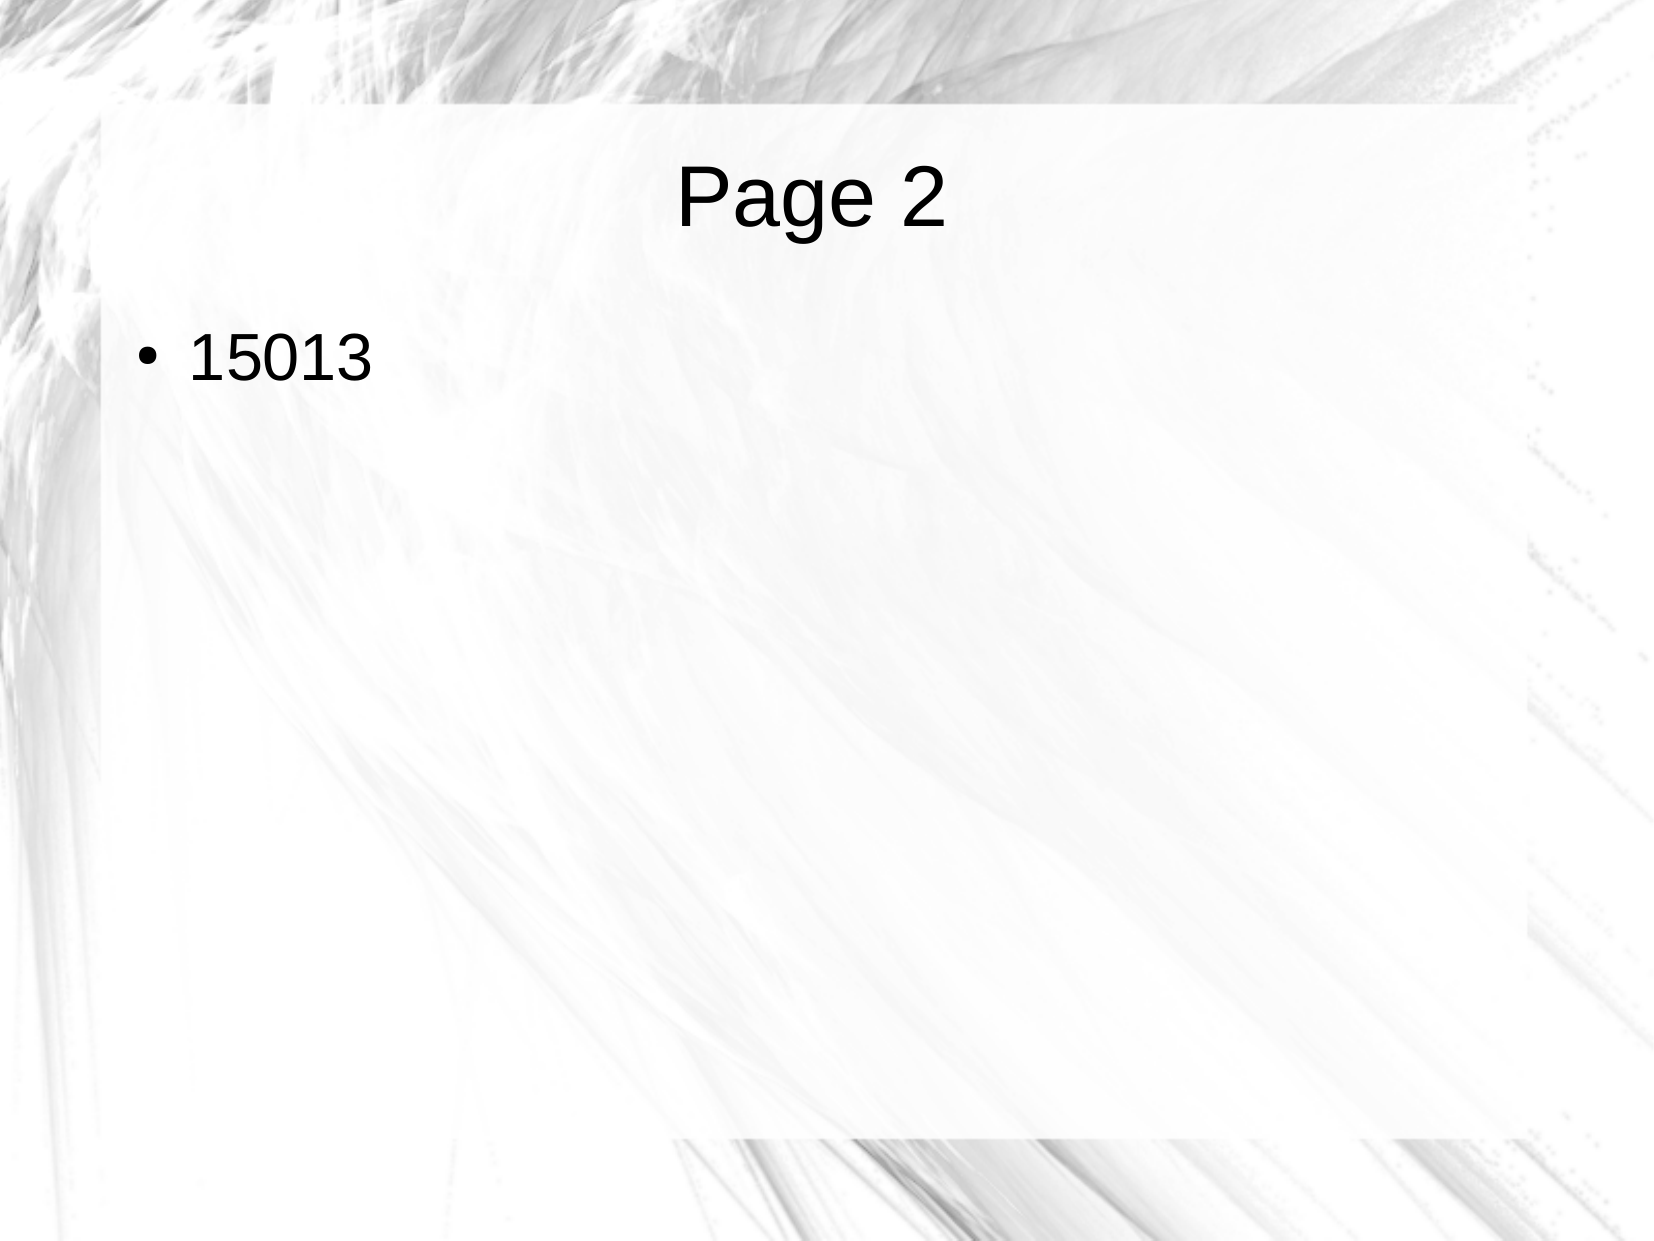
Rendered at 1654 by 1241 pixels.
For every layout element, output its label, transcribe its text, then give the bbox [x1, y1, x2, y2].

list 15013 [118, 319, 1571, 945]
title Page 2 [118, 112, 1506, 281]
picture [0, 0, 1654, 1241]
